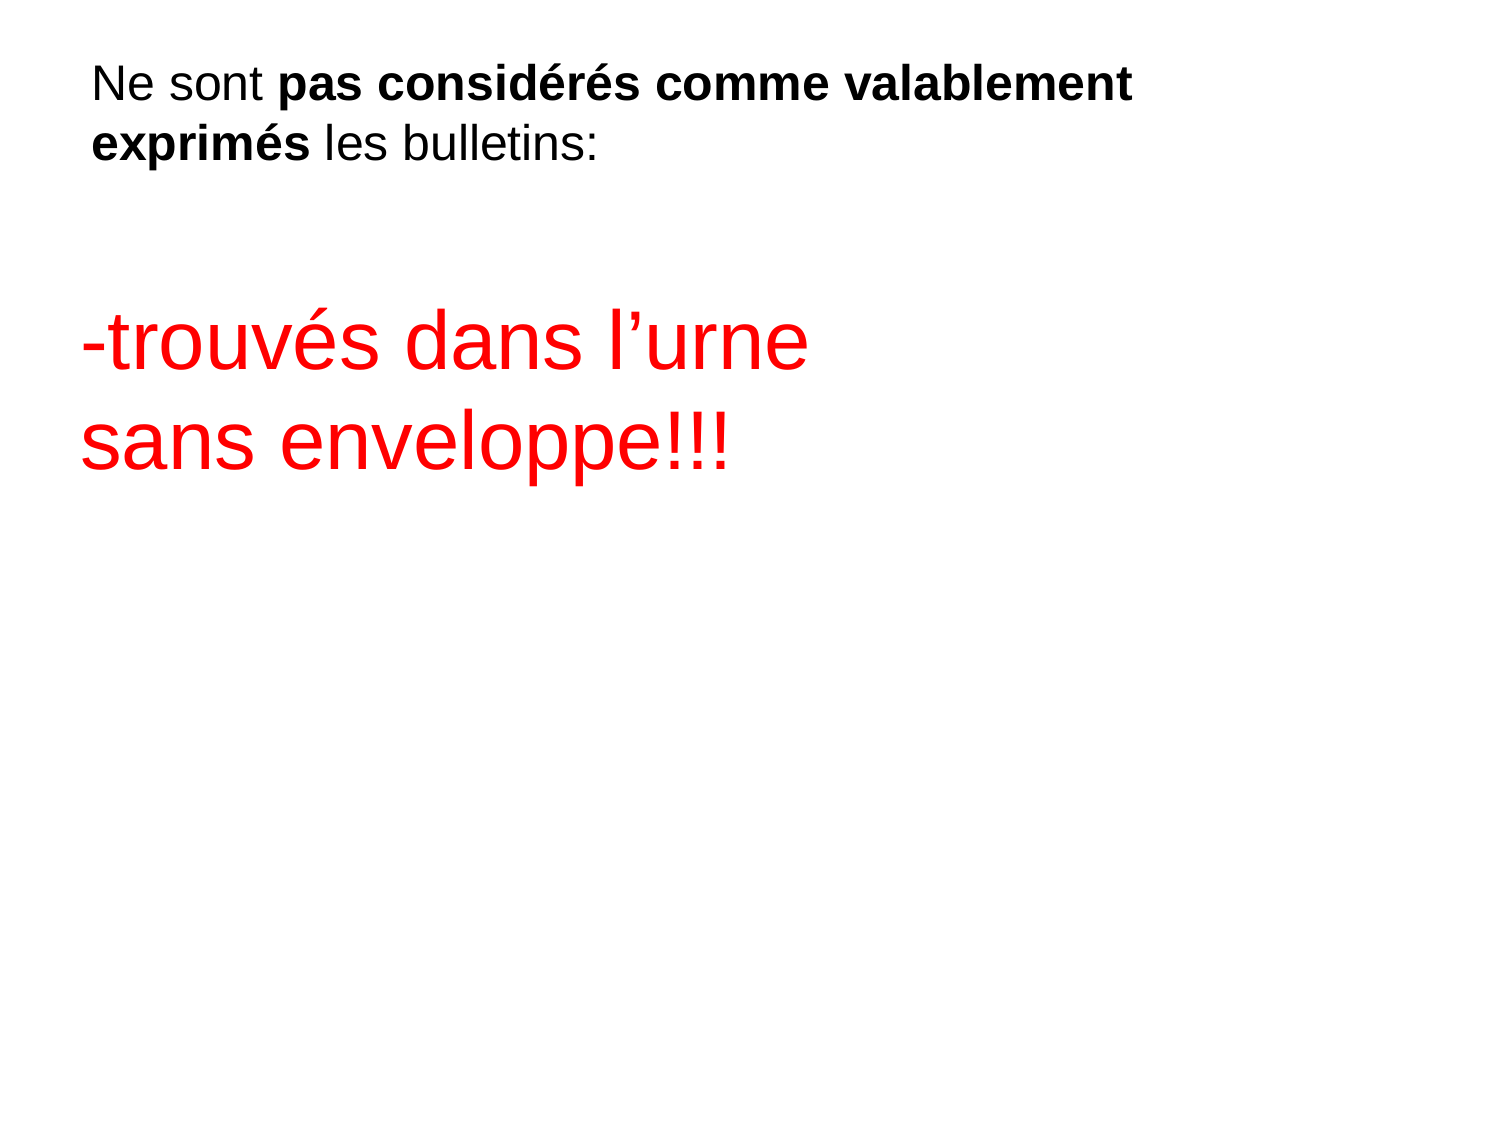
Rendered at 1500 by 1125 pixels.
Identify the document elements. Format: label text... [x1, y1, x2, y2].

text_box -trouvés dans l’urne sans enveloppe!!! [65, 278, 850, 495]
text_box Ne sont pas considérés comme valablement exprimés les bulletins: [76, 42, 1447, 179]
